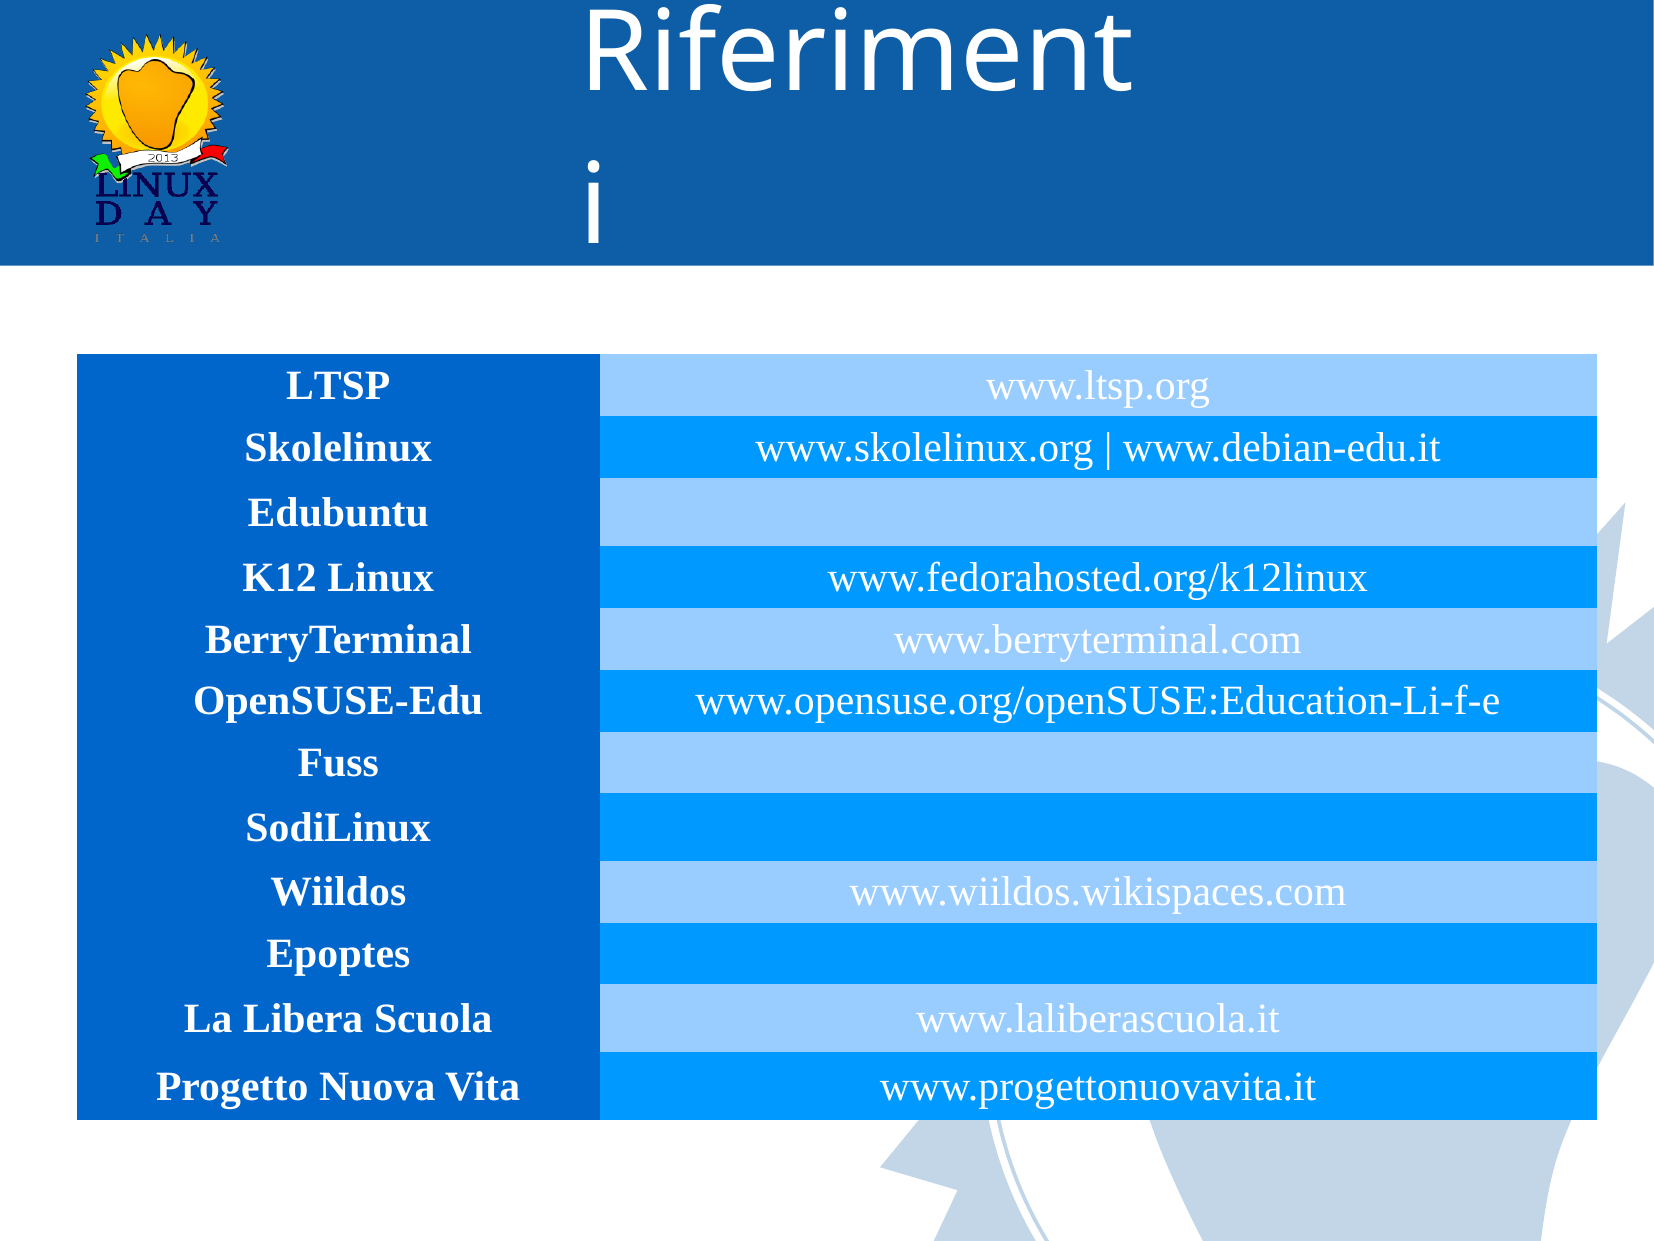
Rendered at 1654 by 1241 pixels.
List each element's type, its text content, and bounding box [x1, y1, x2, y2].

table_cell Edubuntu [77, 478, 600, 546]
table_cell www.wiildos.wikispaces.com [600, 861, 1597, 923]
table_cell Epoptes [77, 923, 600, 984]
table_cell OpenSUSE-Edu [77, 670, 600, 732]
table_cell Progetto Nuova Vita [77, 1052, 600, 1120]
table_cell Wiildos [77, 861, 600, 923]
table_header LTSP [77, 354, 600, 416]
table_cell K12 Linux [77, 546, 600, 608]
table_cell www.berryterminal.com [600, 608, 1597, 670]
table_cell La Libera Scuola [77, 984, 600, 1052]
table_cell [600, 732, 1597, 793]
table_cell www.fedorahosted.org/k12linux [600, 546, 1597, 608]
table_cell www.progettonuovavita.it [600, 1052, 1597, 1120]
table_cell Fuss [77, 732, 600, 793]
table_cell Skolelinux [77, 416, 600, 478]
table_cell [600, 478, 1597, 546]
table_cell [600, 923, 1597, 984]
table_cell BerryTerminal [77, 608, 600, 670]
picture [76, 13, 237, 262]
table_cell www.laliberascuola.it [600, 984, 1597, 1052]
table_cell SodiLinux [77, 793, 600, 861]
table_cell www.skolelinux.org | www.debian-edu.it [600, 416, 1597, 478]
table_header www.ltsp.org [600, 354, 1597, 416]
table_cell [600, 793, 1597, 861]
title Riferimenti [579, 0, 1149, 261]
table_cell www.opensuse.org/openSUSE:Education-Li-f-e [600, 670, 1597, 732]
